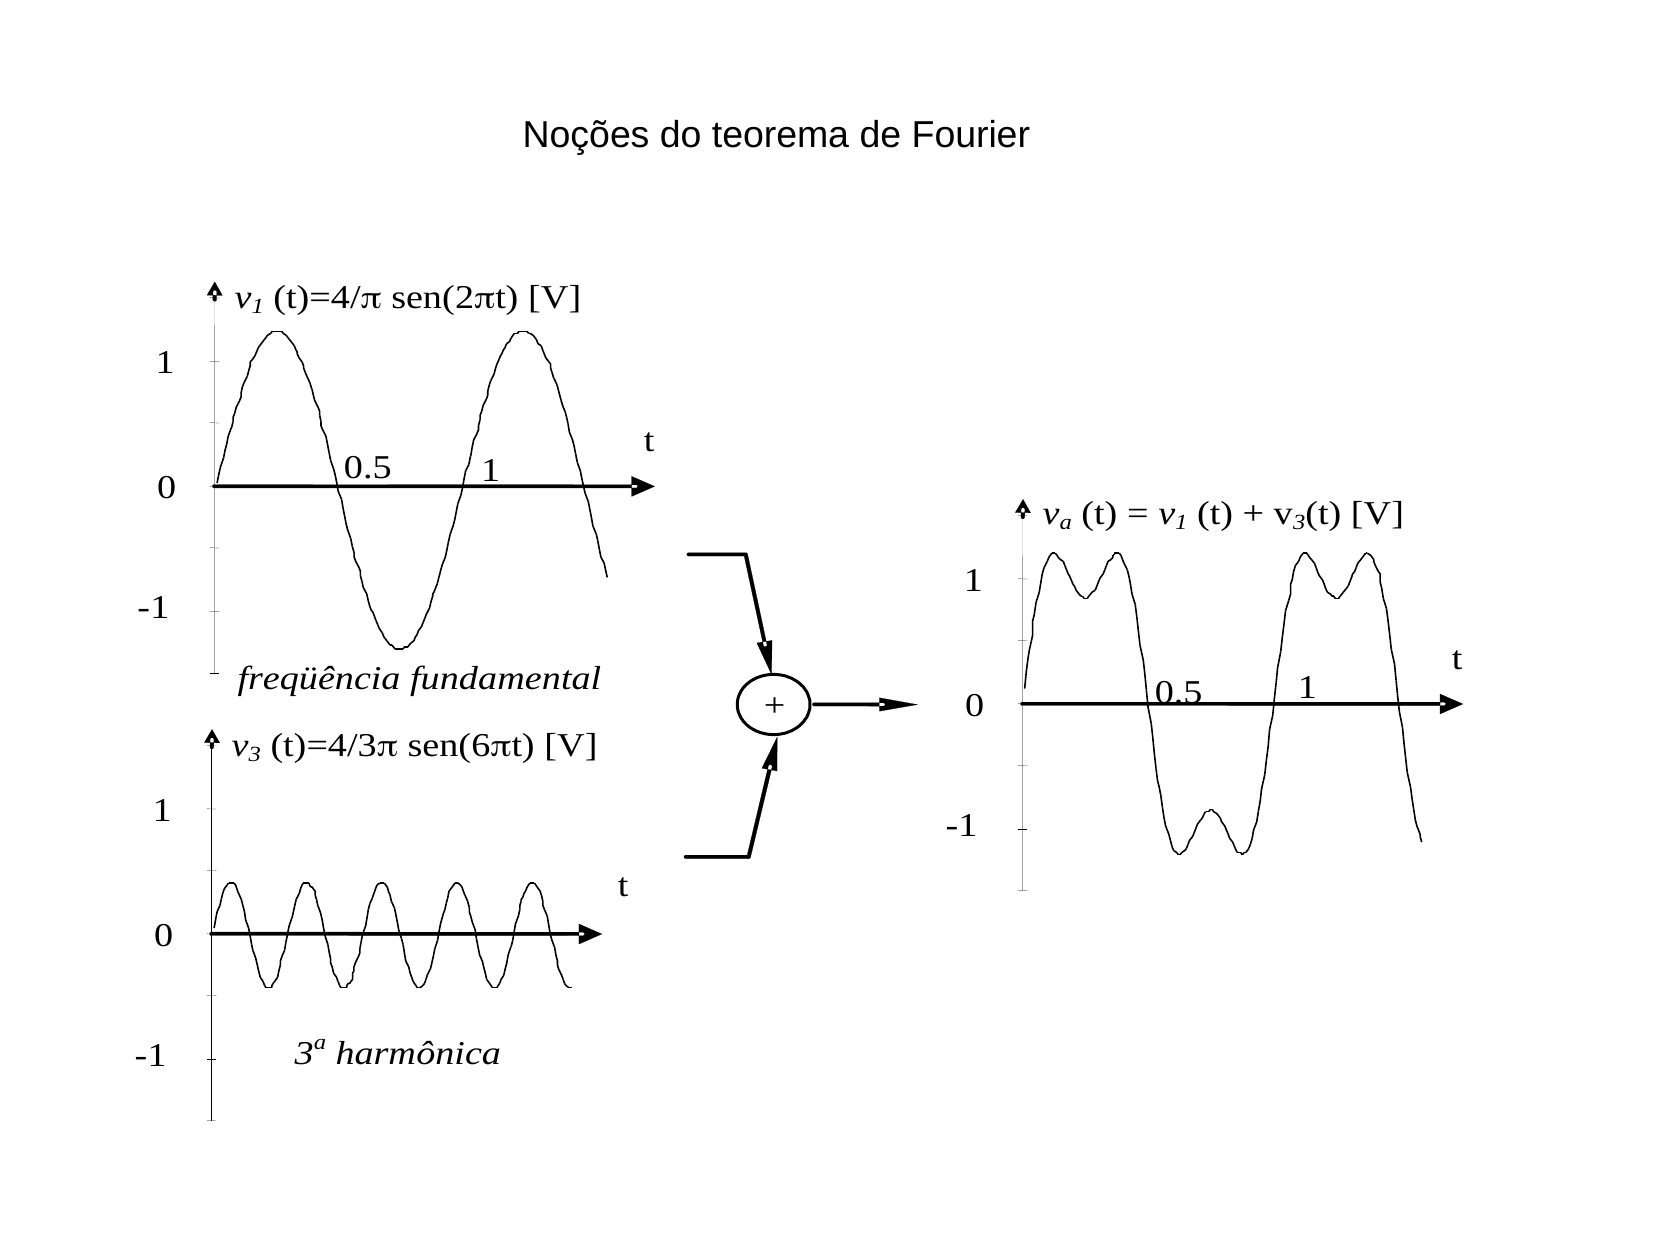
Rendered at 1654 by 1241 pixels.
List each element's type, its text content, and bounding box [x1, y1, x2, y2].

text_box Noções do teorema de Fourier [507, 106, 1099, 164]
picture [106, 271, 1514, 1123]
